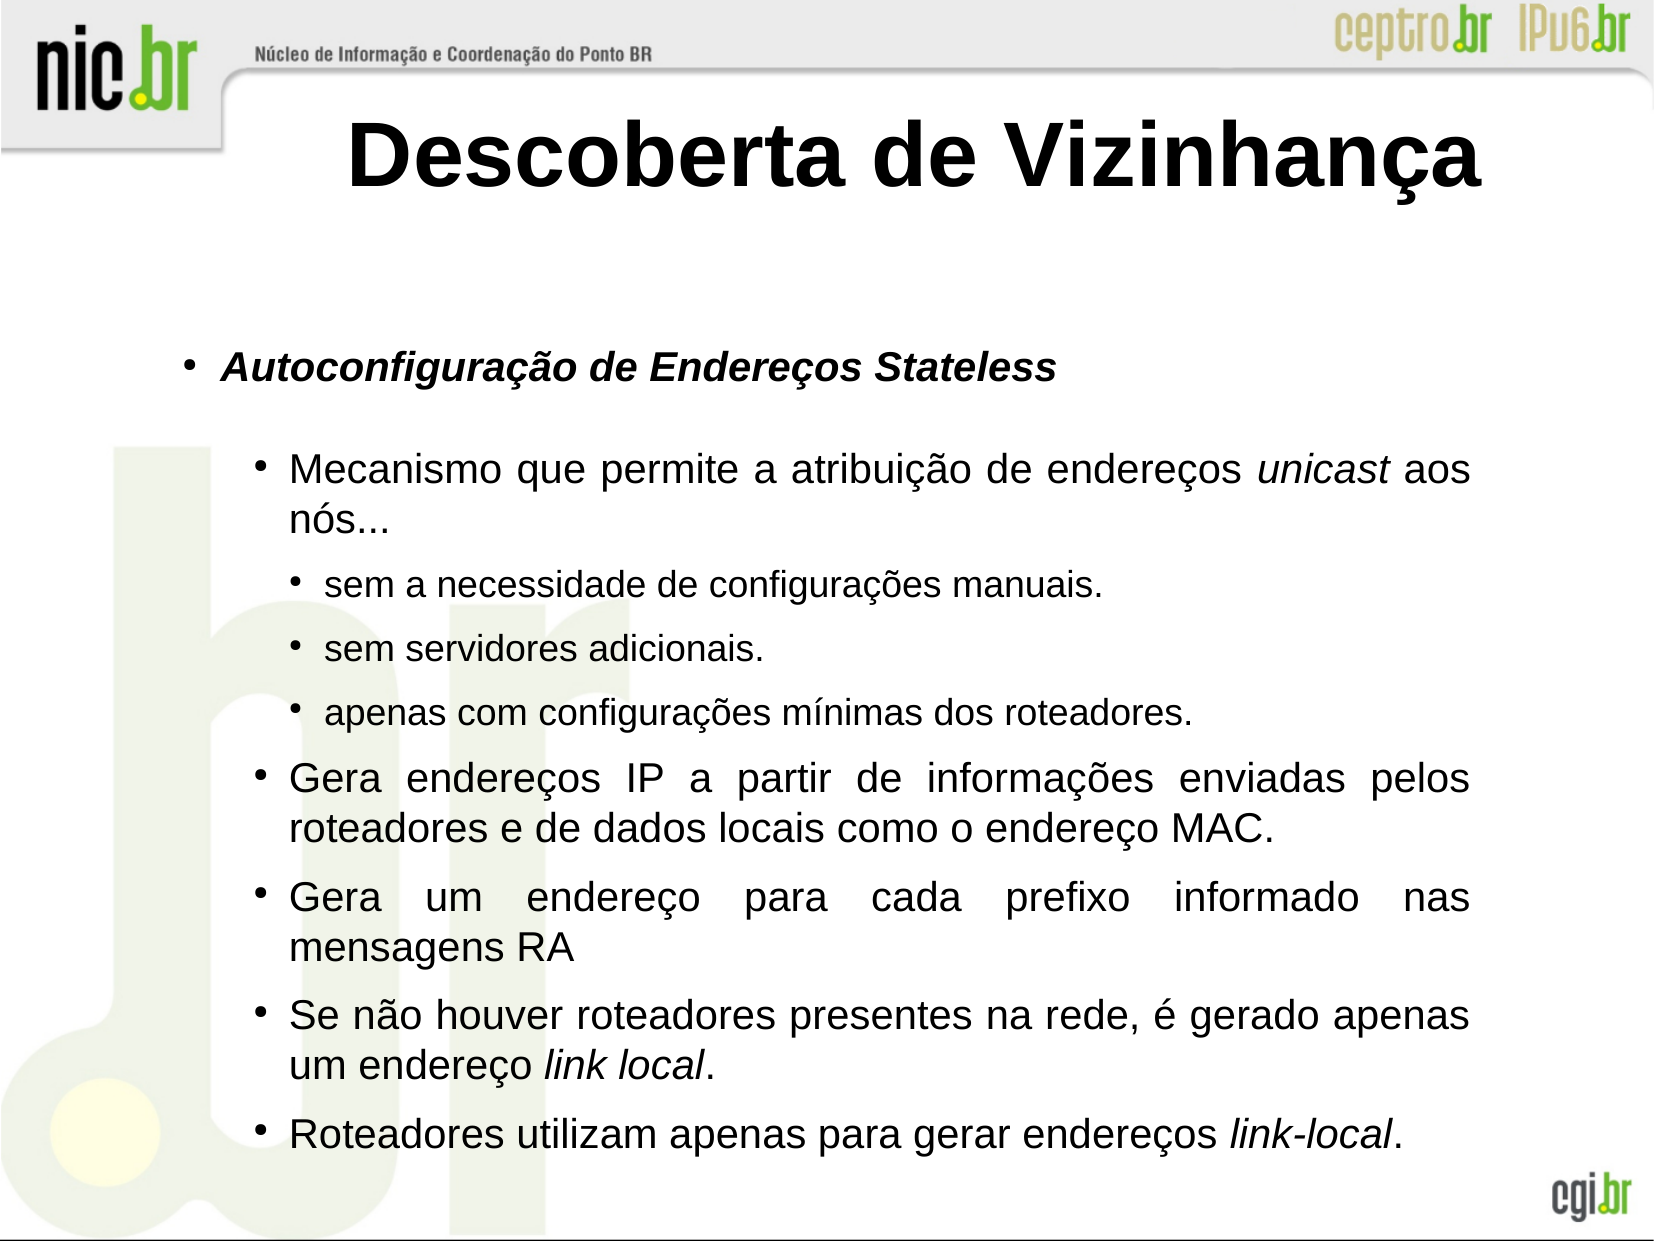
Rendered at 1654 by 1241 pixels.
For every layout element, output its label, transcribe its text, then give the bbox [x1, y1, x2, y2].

text_box Autoconfiguração de Endereços Stateless Mecanismo que permite a atribuição de endereços unicast aos nós... sem a necessidade de configurações manuais. sem servidores adicionais. apenas com configurações mínimas dos roteadores. Gera endereços IP a partir de informações enviadas pelos roteadores e de dados locais como o endereço MAC. Gera um endereço para cada prefixo informado nas mensagens RA Se não houver roteadores presentes na rede, é gerado apenas um endereço link local. Roteadores utilizam apenas para gerar endereços link-local. [167, 336, 1486, 975]
text_box Descoberta de Vizinhança [177, 97, 1654, 215]
picture [0, 0, 1654, 1241]
